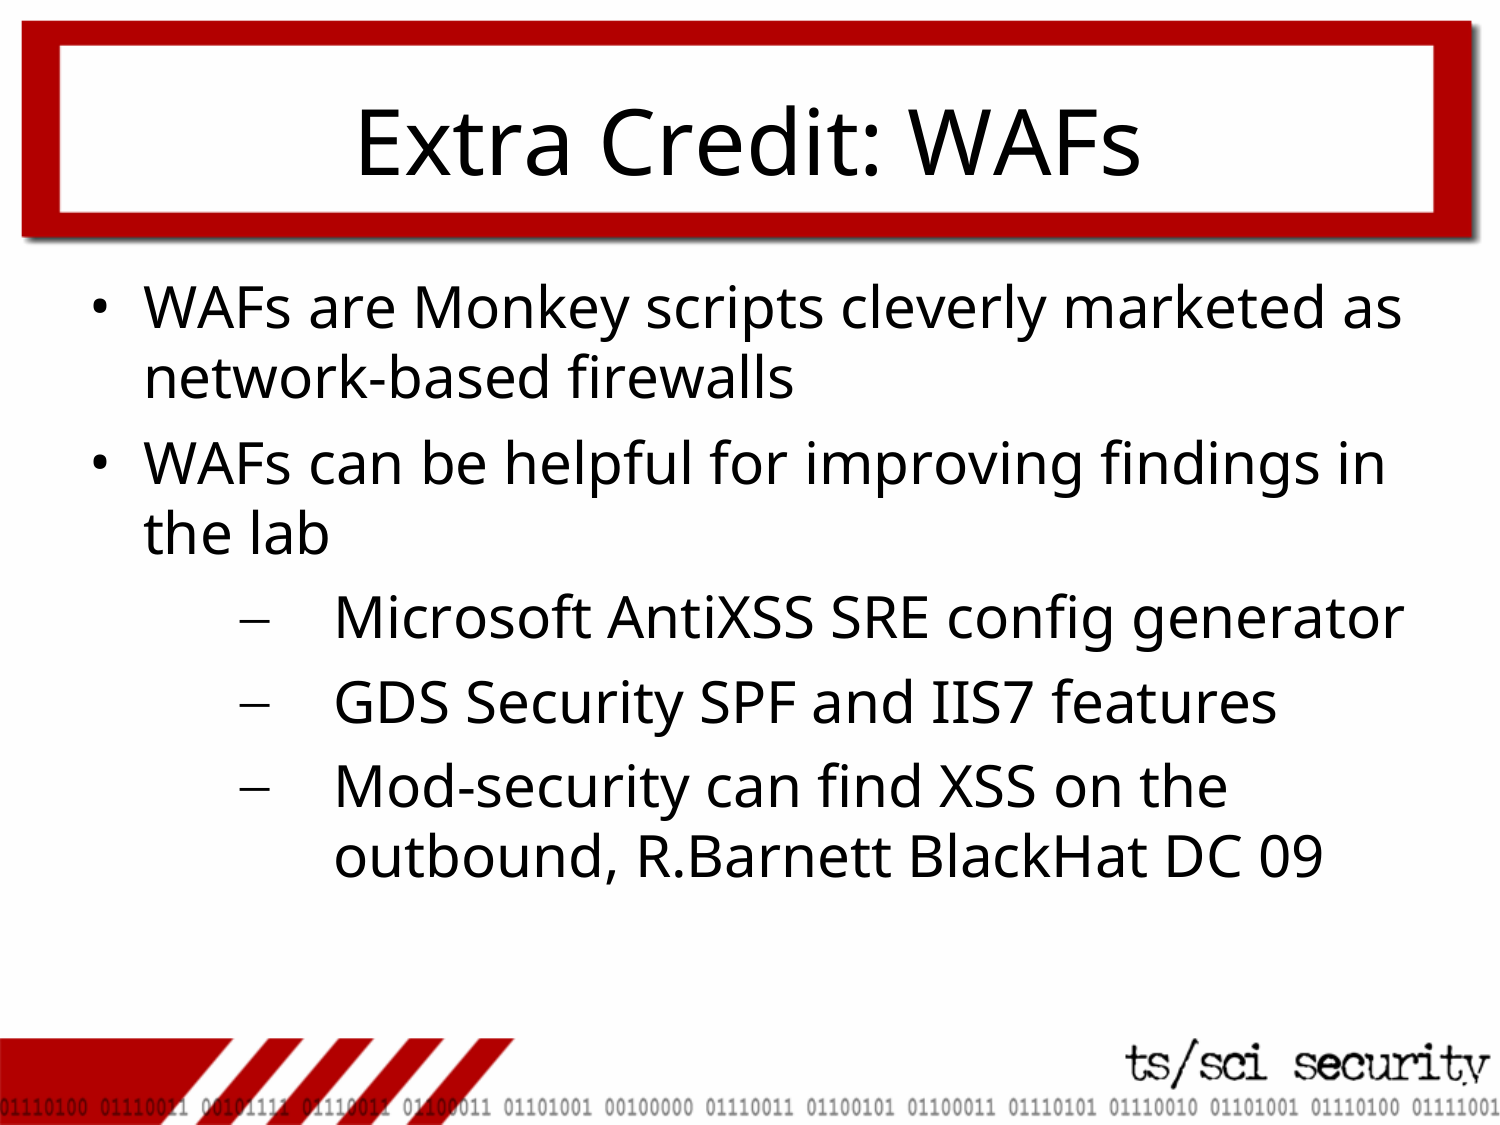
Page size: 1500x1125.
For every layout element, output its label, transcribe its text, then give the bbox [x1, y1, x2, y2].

picture [0, 0, 1500, 1125]
title Extra Credit: WAFs [75, 21, 1423, 257]
list WAFs are Monkey scripts cleverly marketed as network-based firewalls WAFs can be helpful for improving findings in the lab Microsoft AntiXSS SRE config generator GDS Security SPF and IIS7 features Mod-security can find XSS on the outbound, R.Barnett BlackHat DC 09 [75, 262, 1423, 1003]
